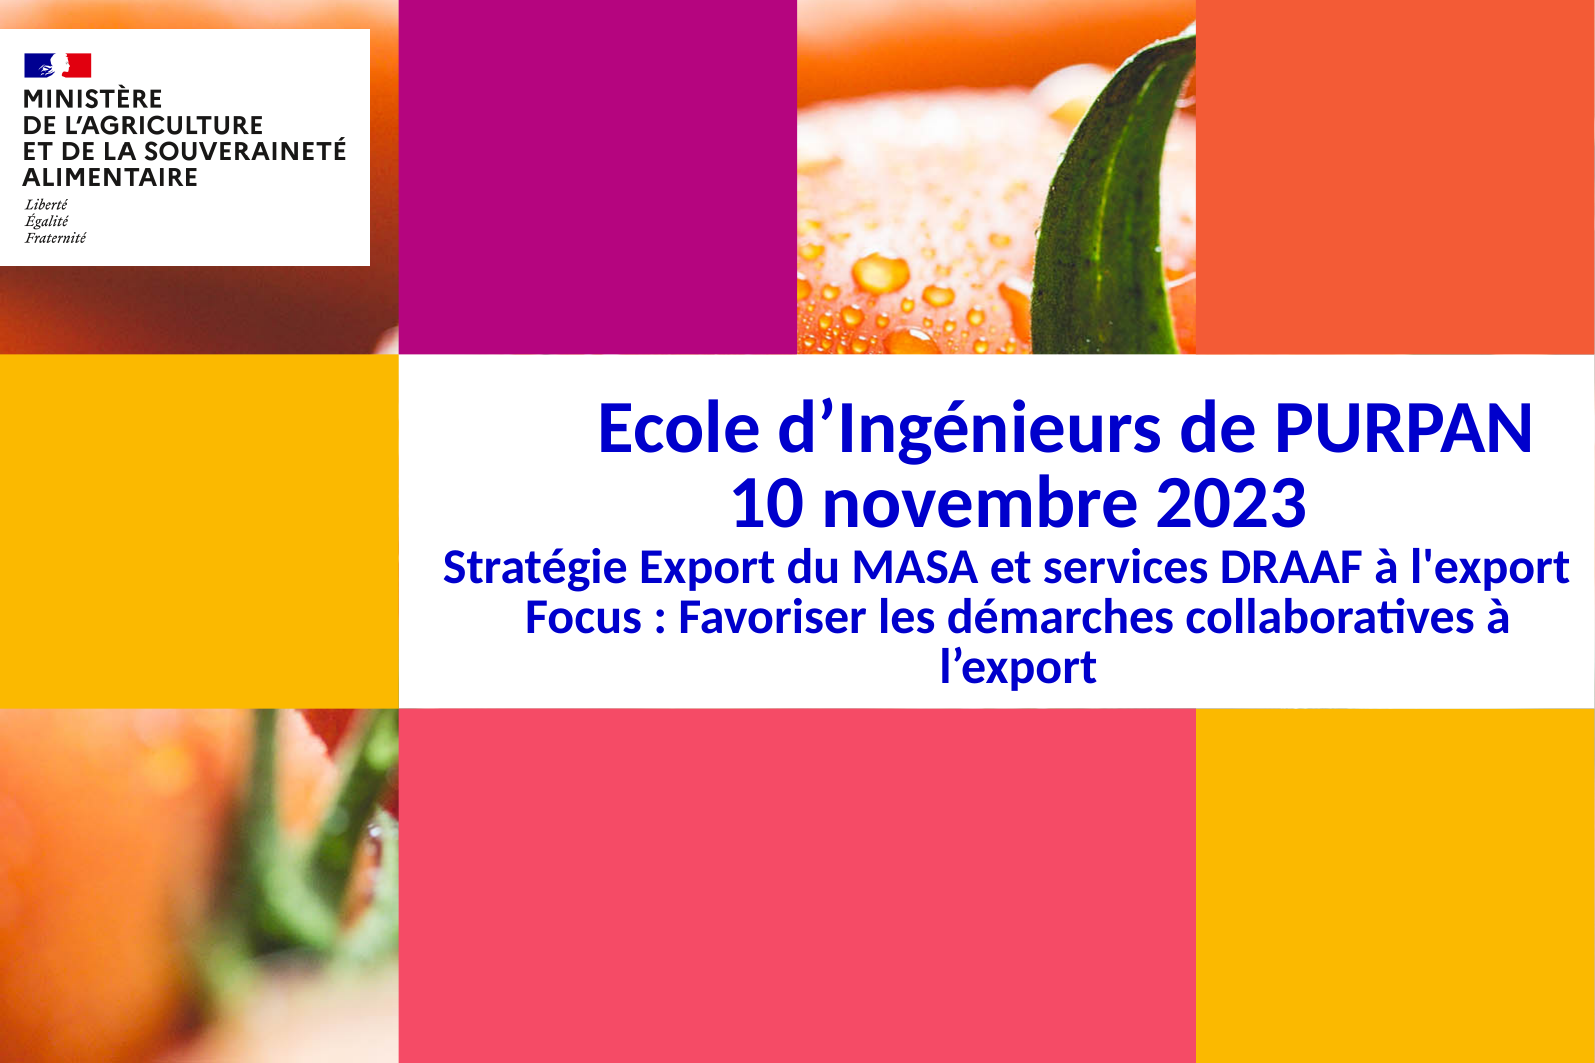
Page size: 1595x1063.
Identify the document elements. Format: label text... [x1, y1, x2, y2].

picture [798, 0, 1195, 354]
text_box Ecole d’Ingénieurs de PURPAN 10 novembre 2023 Stratégie Export du MASA et services DRAAF à l'export Focus : Favoriser les démarches collaboratives à l’export [413, 354, 1595, 739]
picture [0, 0, 398, 354]
picture [0, 709, 398, 1063]
